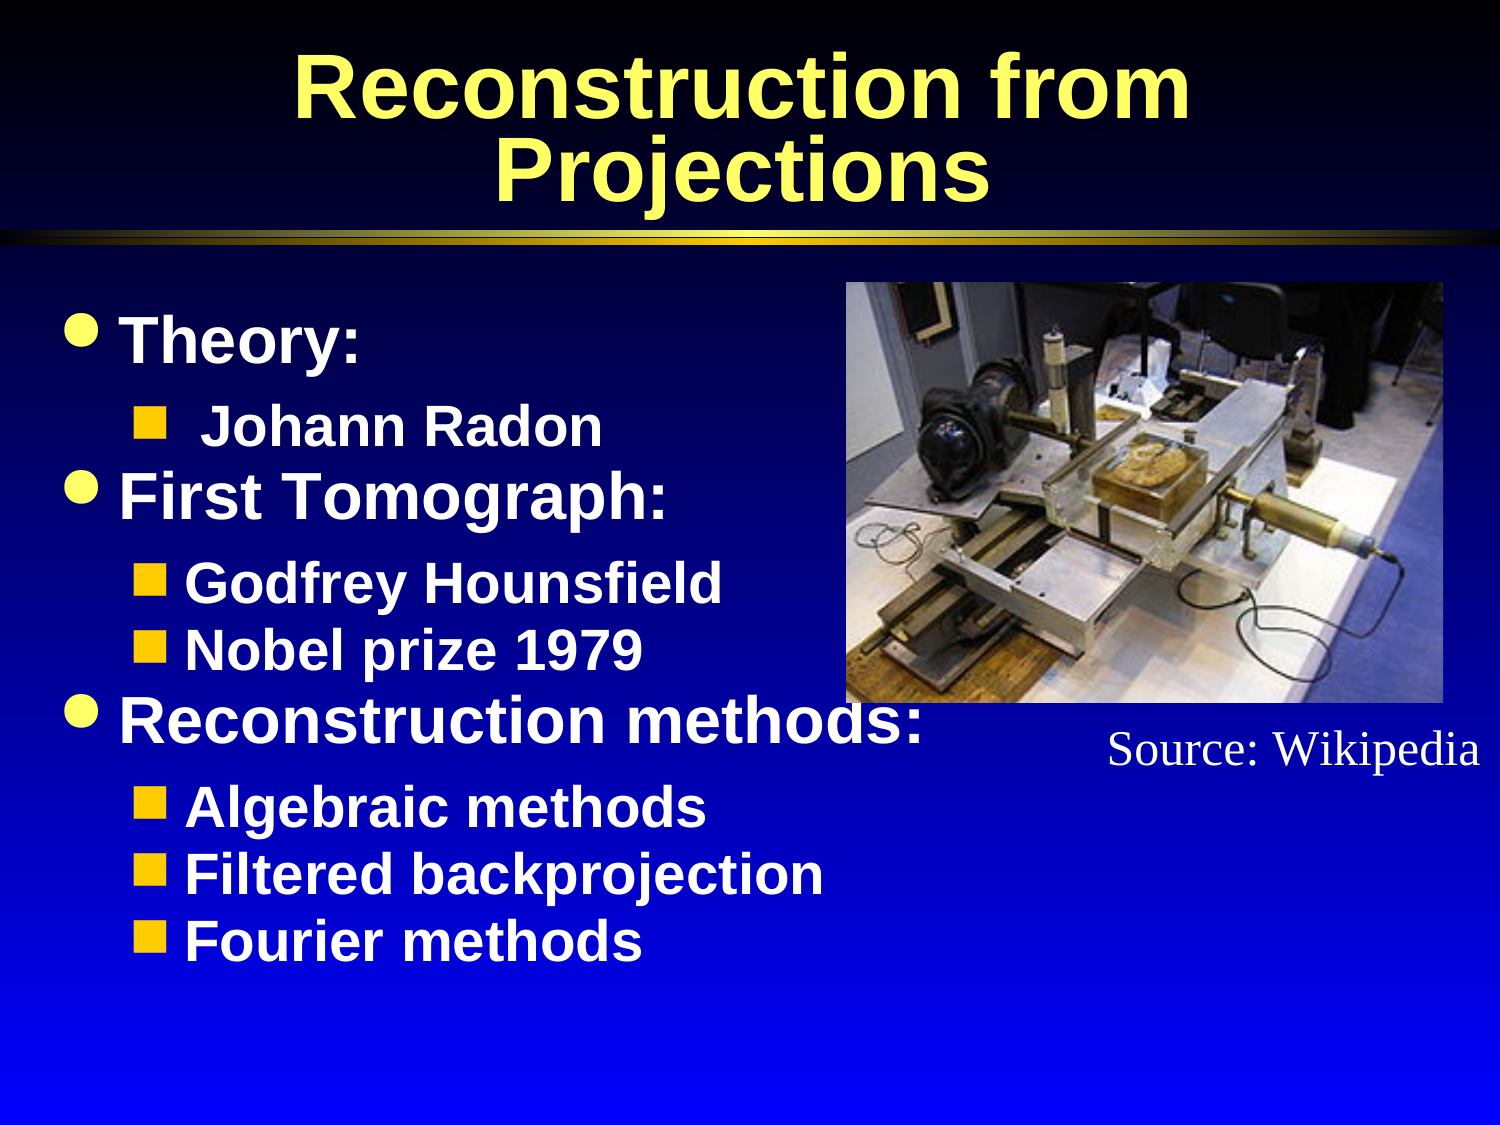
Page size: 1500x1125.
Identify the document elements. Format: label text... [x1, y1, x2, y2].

text_box Source: Wikipedia [1106, 716, 1482, 772]
title Reconstruction from Projections [99, 0, 1388, 225]
picture [846, 282, 1444, 703]
list Theory: Johann Radon First Tomograph: Godfrey Hounsfield Nobel prize 1979 Reconstruction methods: Algebraic methods Filtered backprojection Fourier methods [62, 315, 1350, 1062]
